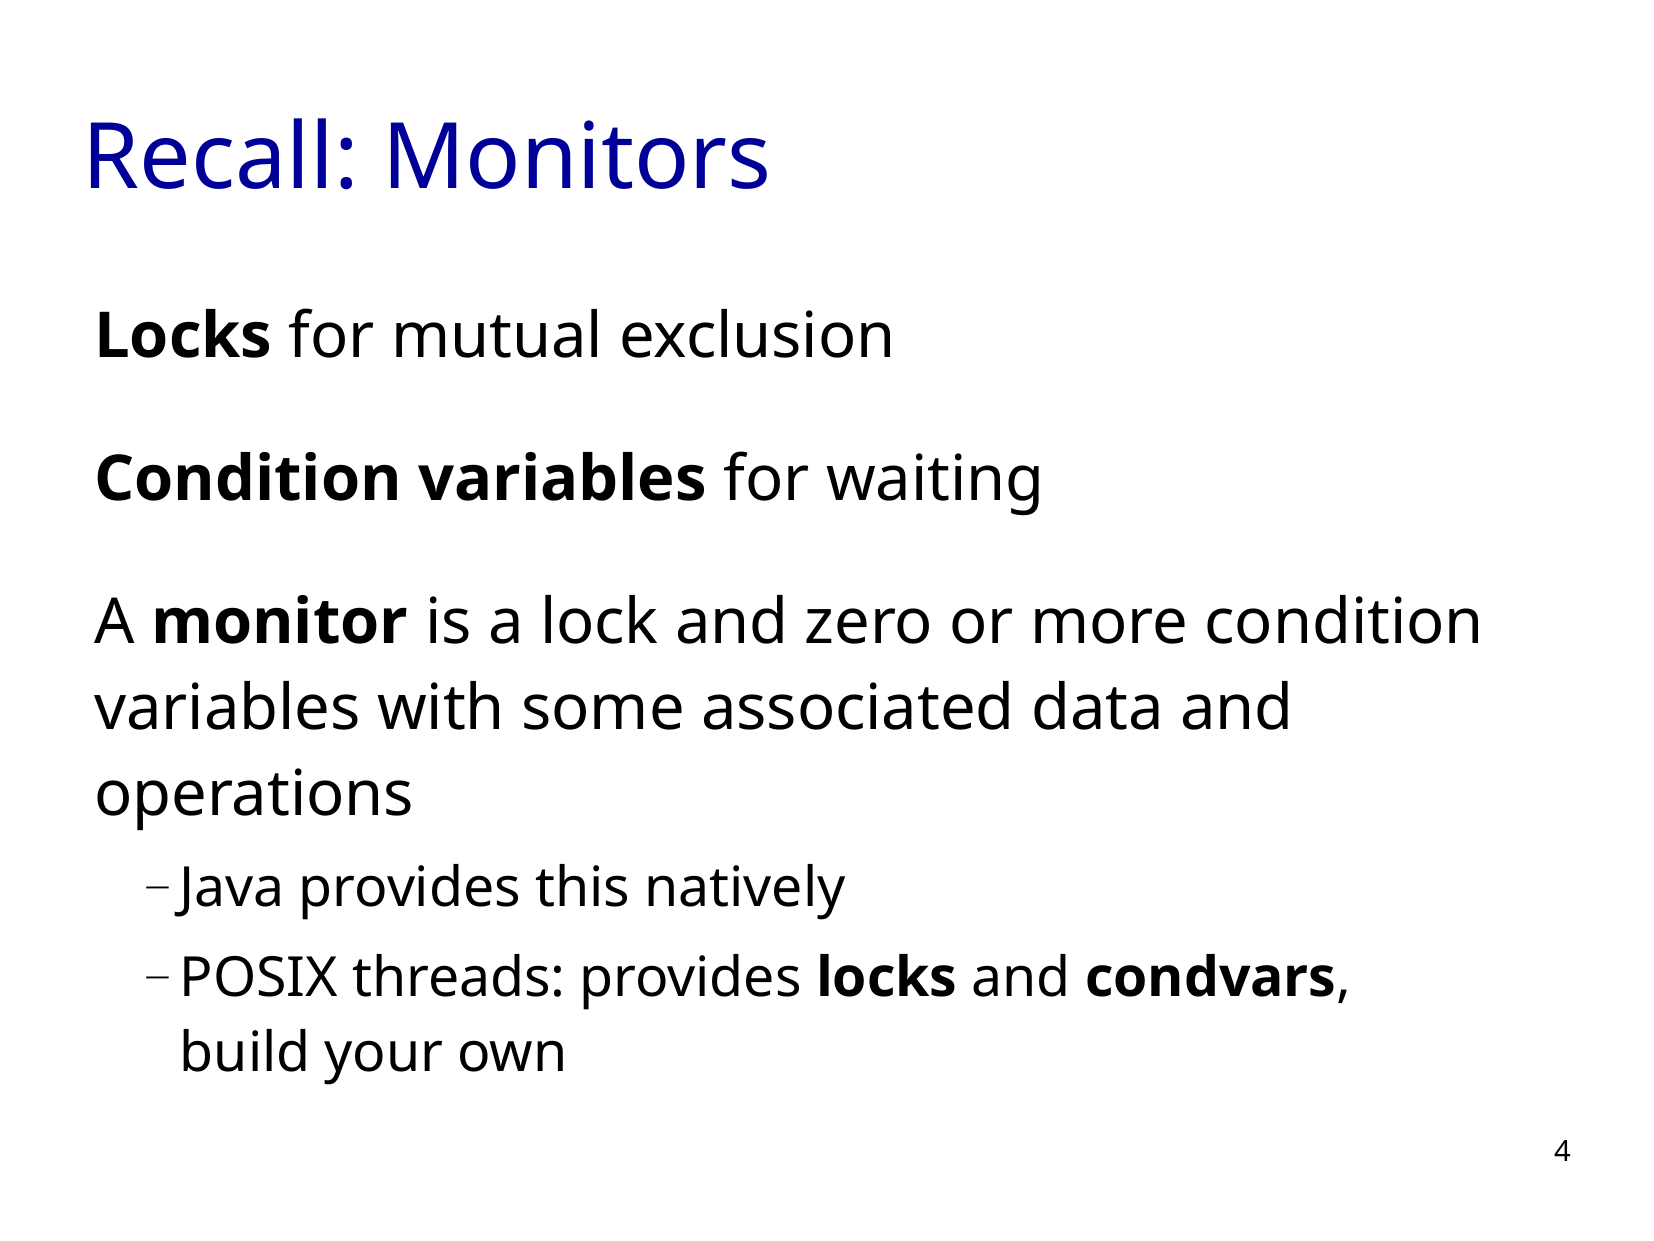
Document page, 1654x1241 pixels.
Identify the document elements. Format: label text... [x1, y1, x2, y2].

title Recall: Monitors [82, 49, 1571, 257]
list Locks for mutual exclusion Condition variables for waiting A monitor is a lock and zero or more condition variables with some associated data and operations Java provides this natively POSIX threads: provides locks and condvars, build your own [60, 290, 1571, 1096]
